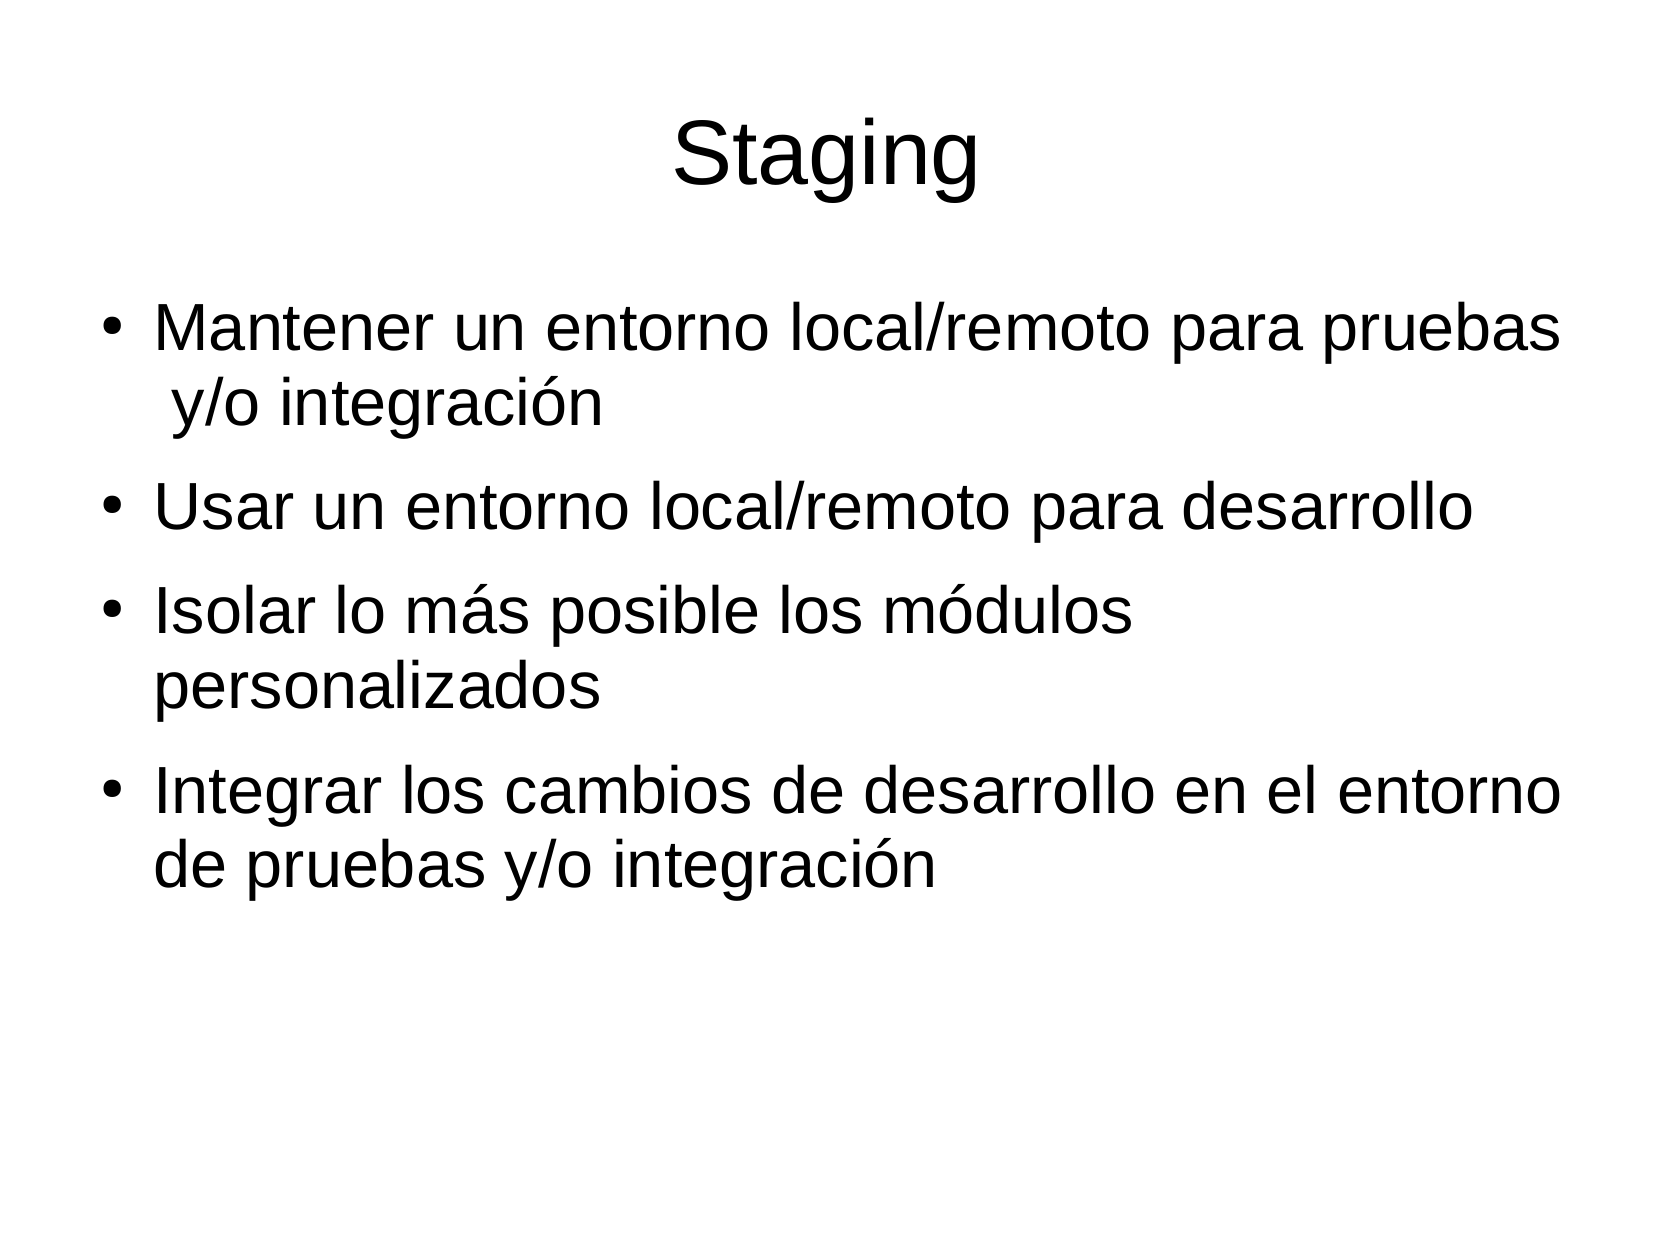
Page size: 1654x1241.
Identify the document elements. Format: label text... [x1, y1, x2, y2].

list Mantener un entorno local/remoto para pruebas y/o integración Usar un entorno local/remoto para desarrollo Isolar lo más posible los módulos personalizados Integrar los cambios de desarrollo en el entorno de pruebas y/o integración [82, 290, 1571, 1109]
title Staging [82, 56, 1571, 250]
